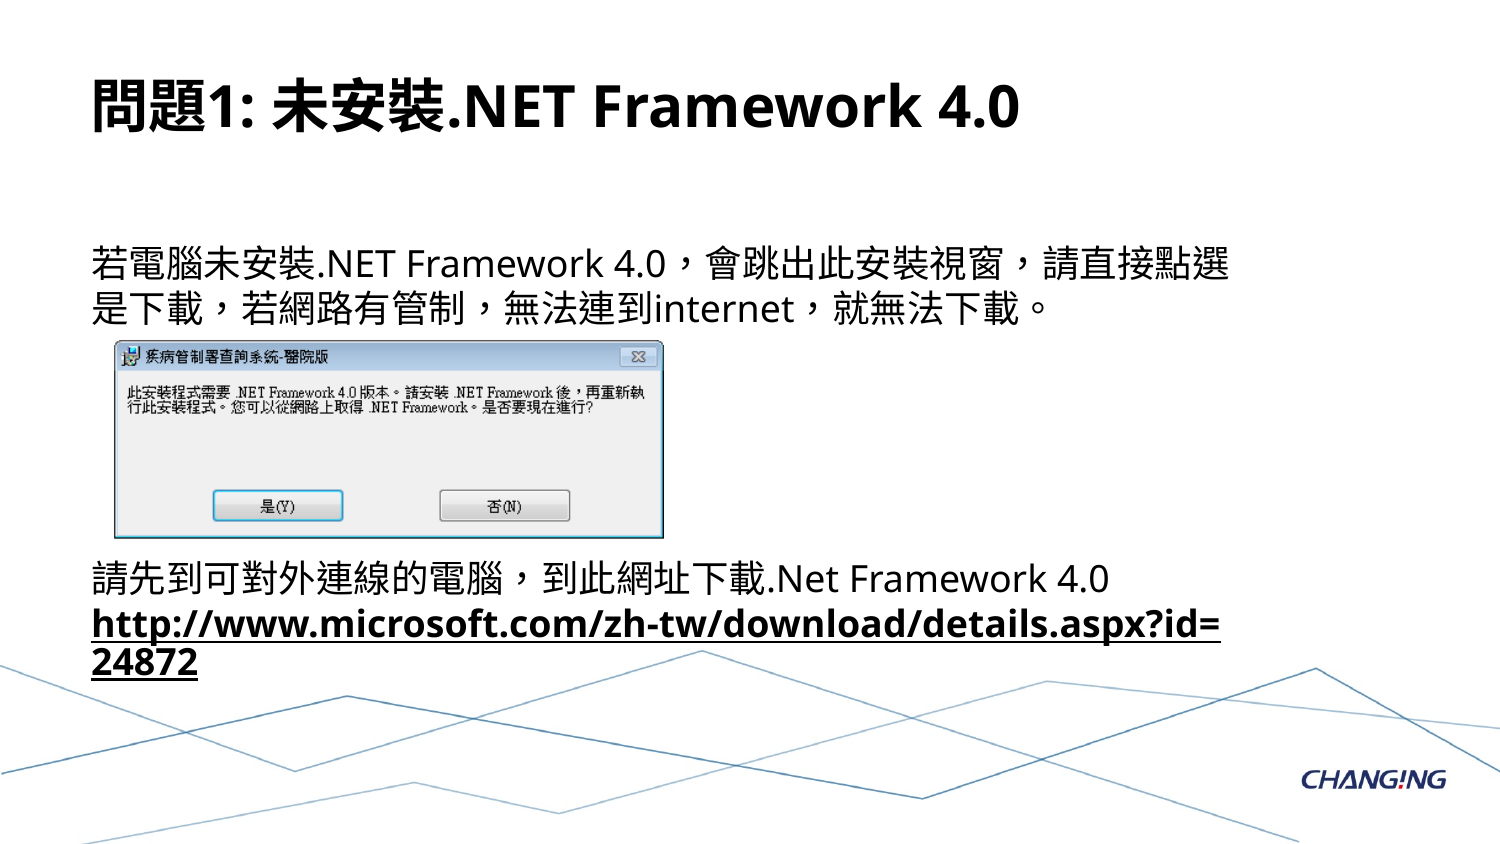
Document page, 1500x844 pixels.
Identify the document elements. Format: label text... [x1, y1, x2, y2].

text_box 若電腦未安裝.NET Framework 4.0，會跳出此安裝視窗，請直接點選是下載，若網路有管制，無法連到internet，就無法下載。 請先到可對外連線的電腦，到此網址下載.Net Framework 4.0 http://www.microsoft.com/zh-tw/download/details.aspx?id=24872 [76, 233, 1246, 659]
picture [0, 0, 1500, 844]
title 問題1: 未安裝.NET Framework 4.0 [75, 33, 1426, 175]
